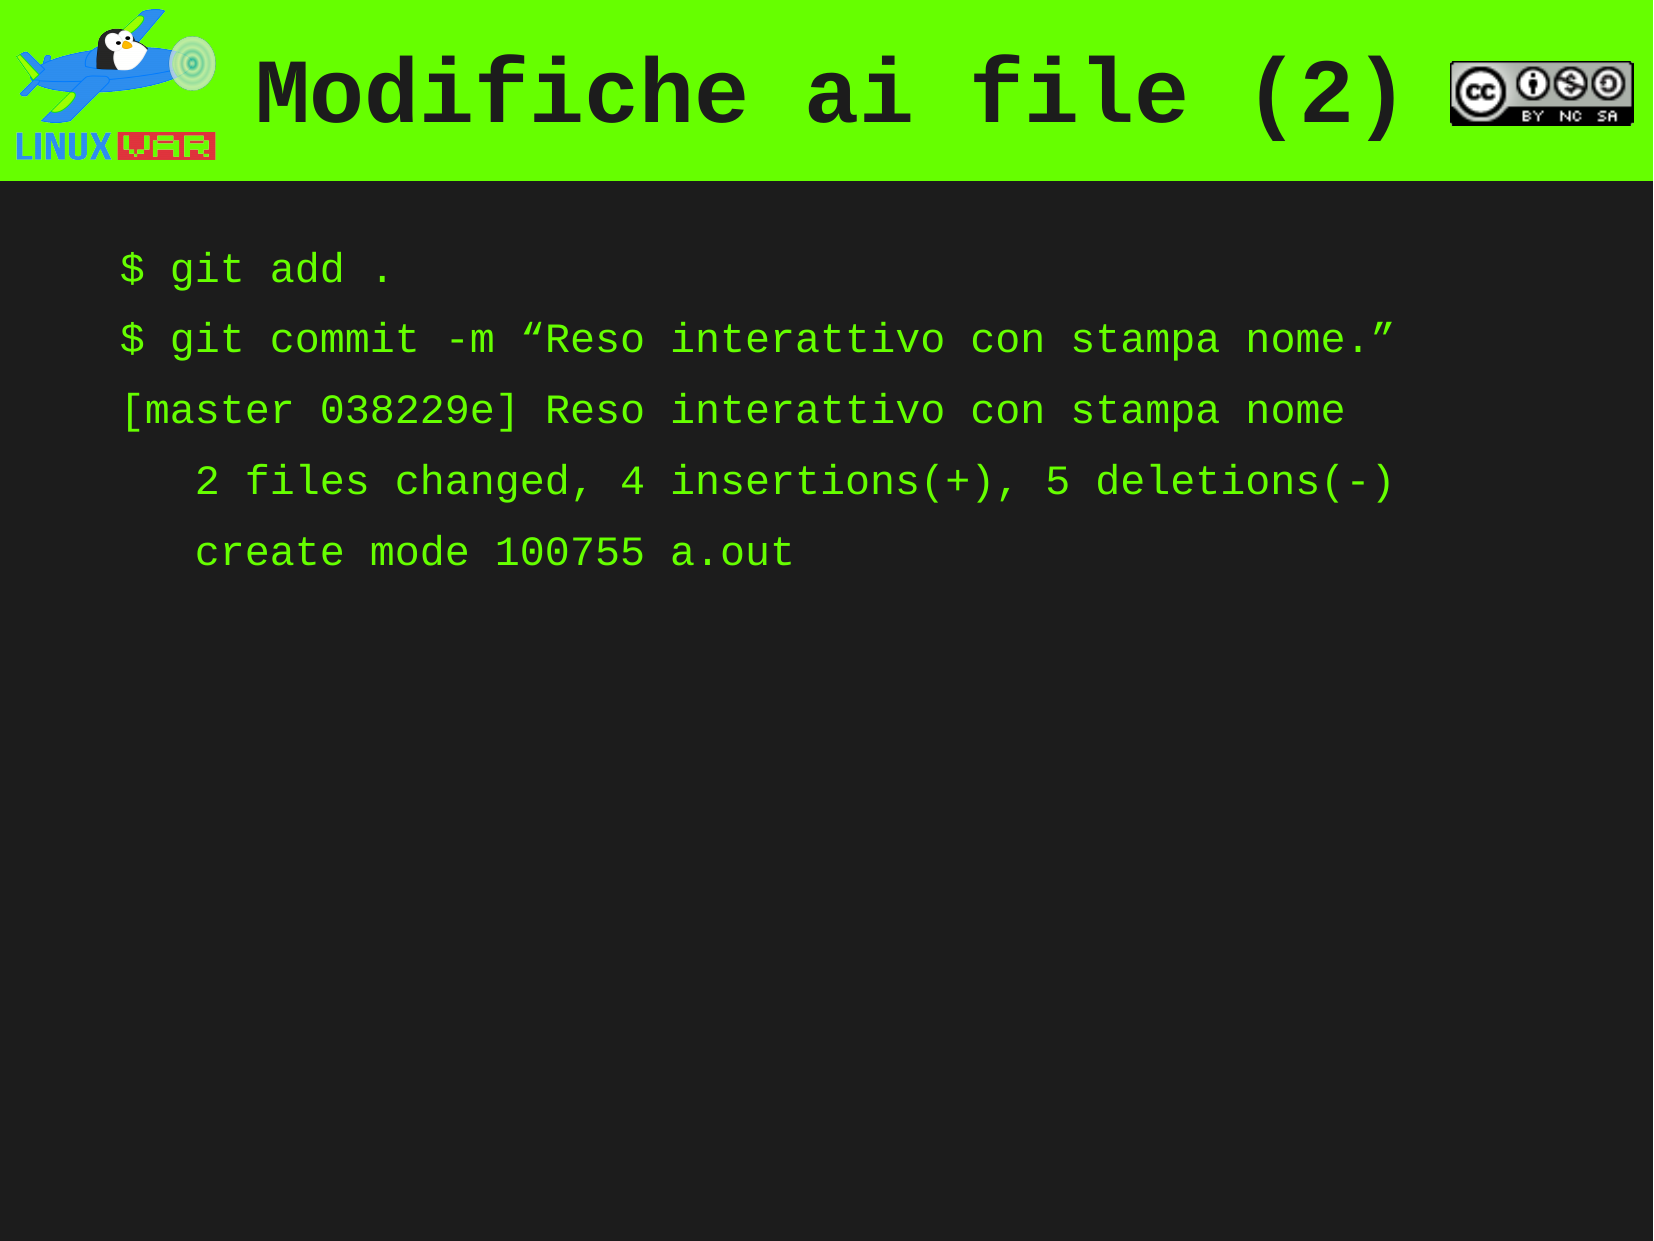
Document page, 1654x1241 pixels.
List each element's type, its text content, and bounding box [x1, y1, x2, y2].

text_box Modifiche ai file (2) [216, 39, 1471, 158]
picture [1450, 61, 1634, 126]
text_box $ git add . $ git commit -m “Reso interattivo con stampa nome.” [master 038229e] Reso interattivo con stampa nome 2 files changed, 4 insertions(+), 5 deletions(-) create mode 100755 a.out [30, 240, 1606, 1021]
picture [16, 9, 216, 160]
text_box [0, 0, 1653, 181]
